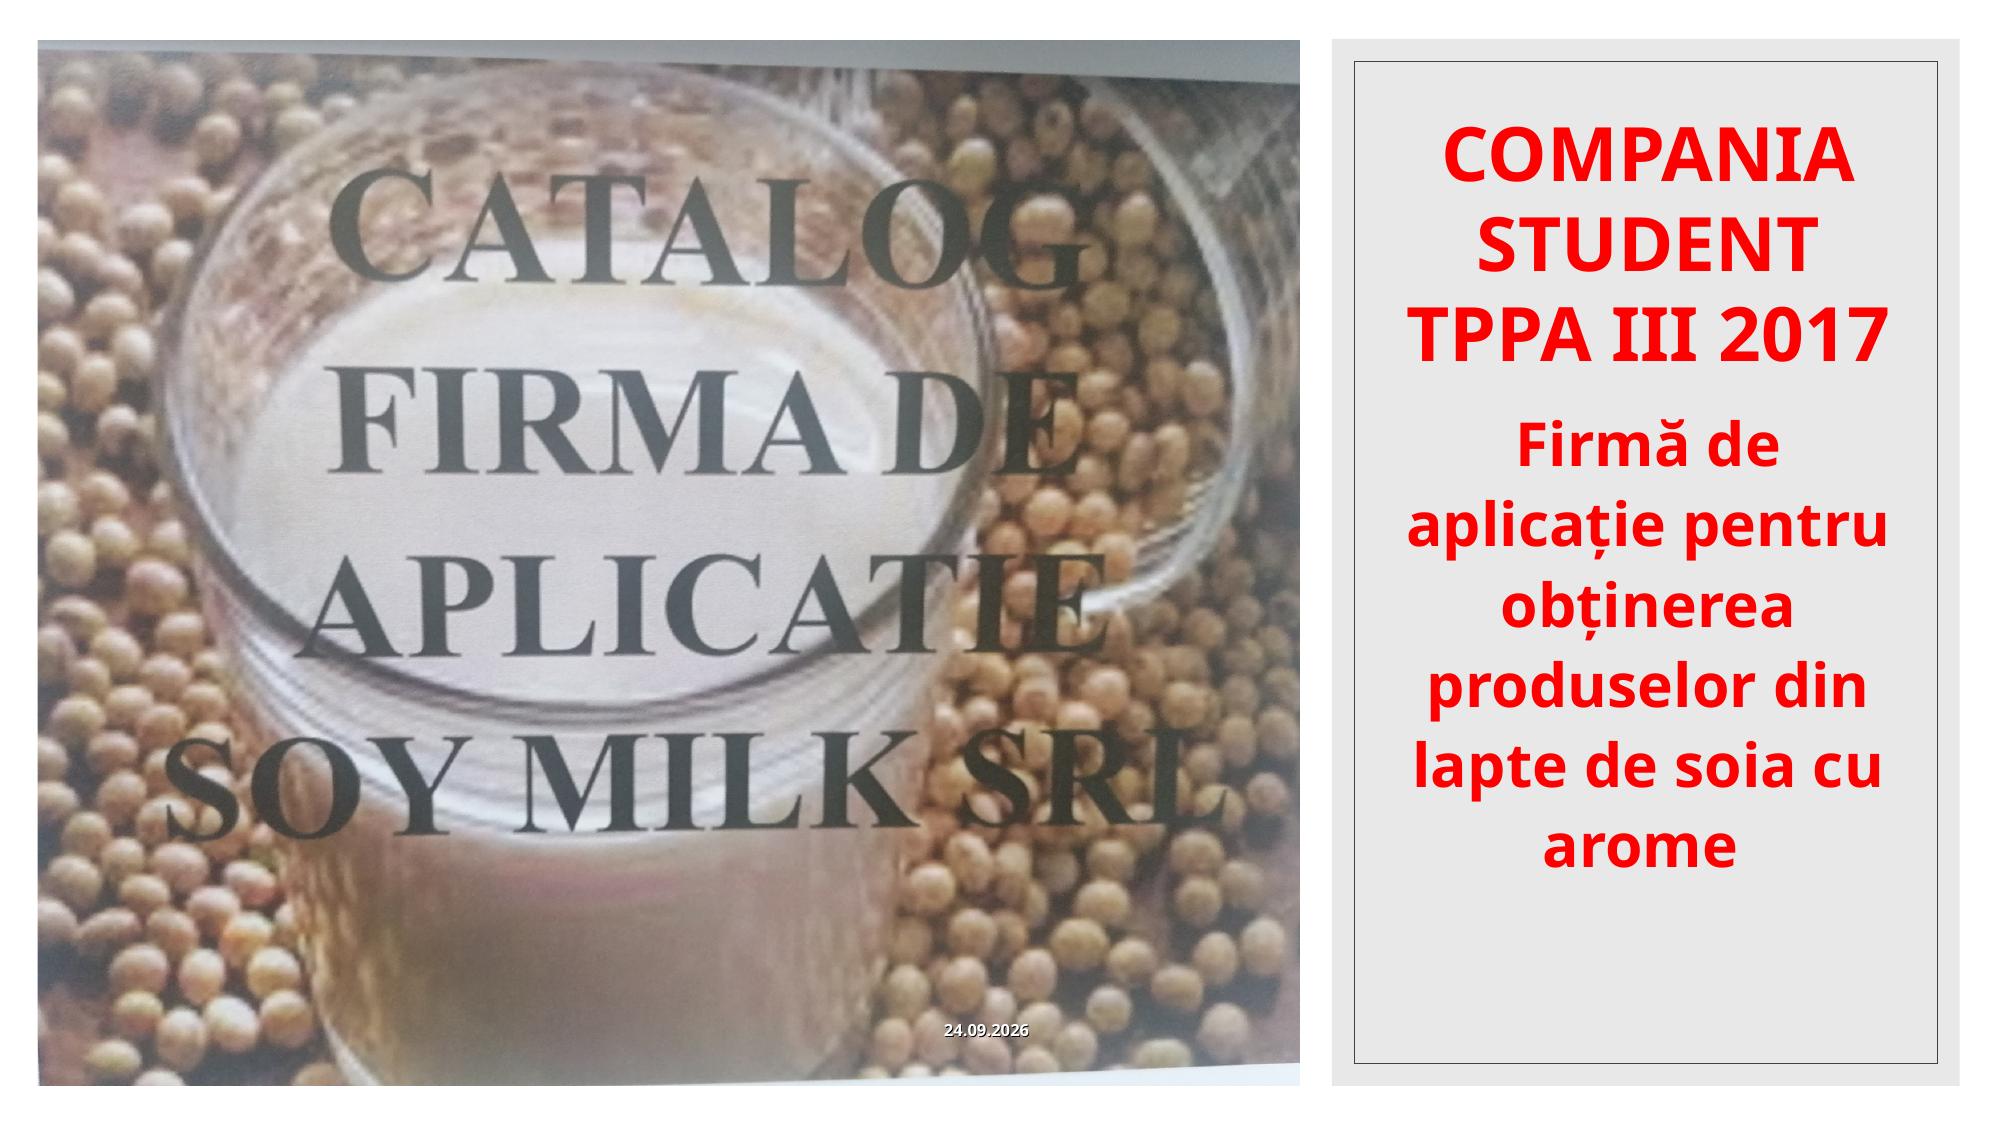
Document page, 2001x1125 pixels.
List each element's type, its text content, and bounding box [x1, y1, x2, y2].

list Firmă de aplicație pentru obținerea produselor din lapte de soia cu arome [1390, 391, 1907, 968]
title COMPANIA STUDENT TPPA III 2017 [1390, 98, 1907, 370]
text_box 19.02.2020 [928, 990, 1269, 1051]
picture [37, 39, 1300, 1086]
